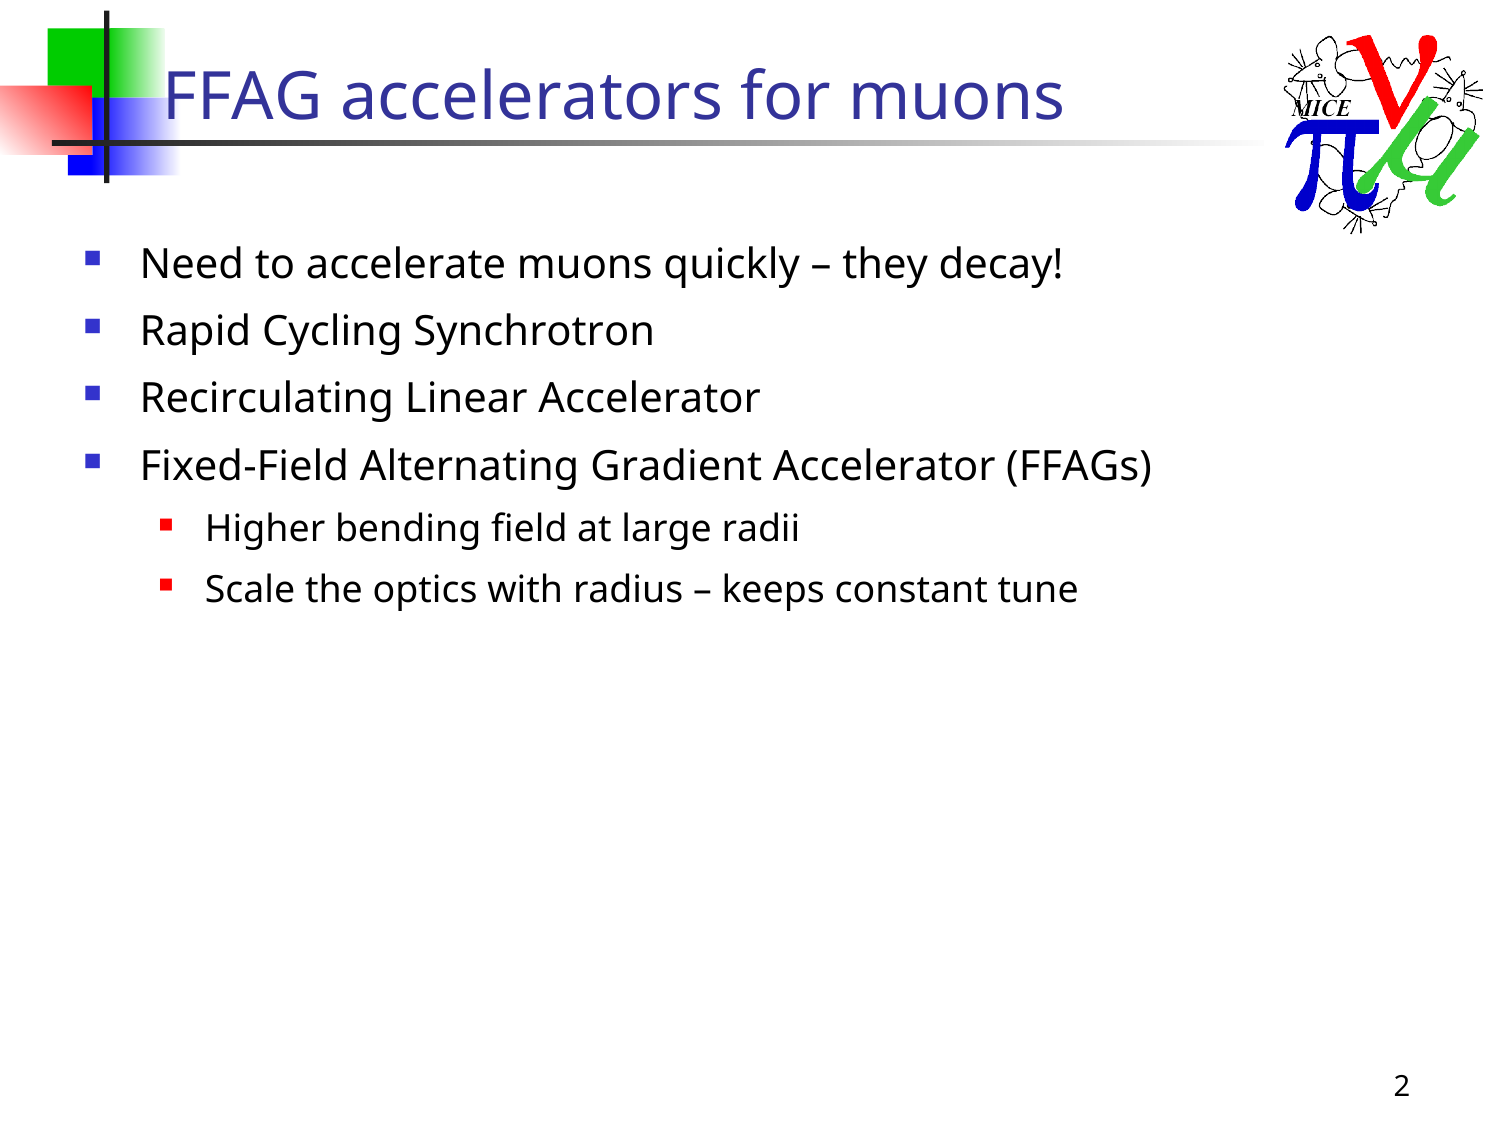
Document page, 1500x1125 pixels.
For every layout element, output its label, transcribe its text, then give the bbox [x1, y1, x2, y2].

picture [1264, 5, 1500, 251]
title FFAG accelerators for muons [162, 0, 1441, 188]
list Need to accelerate muons quickly – they decay! Rapid Cycling Synchrotron Recirculating Linear Accelerator Fixed-Field Alternating Gradient Accelerator (FFAGs) Higher bending field at large radii Scale the optics with radius – keeps constant tune [83, 233, 1359, 886]
